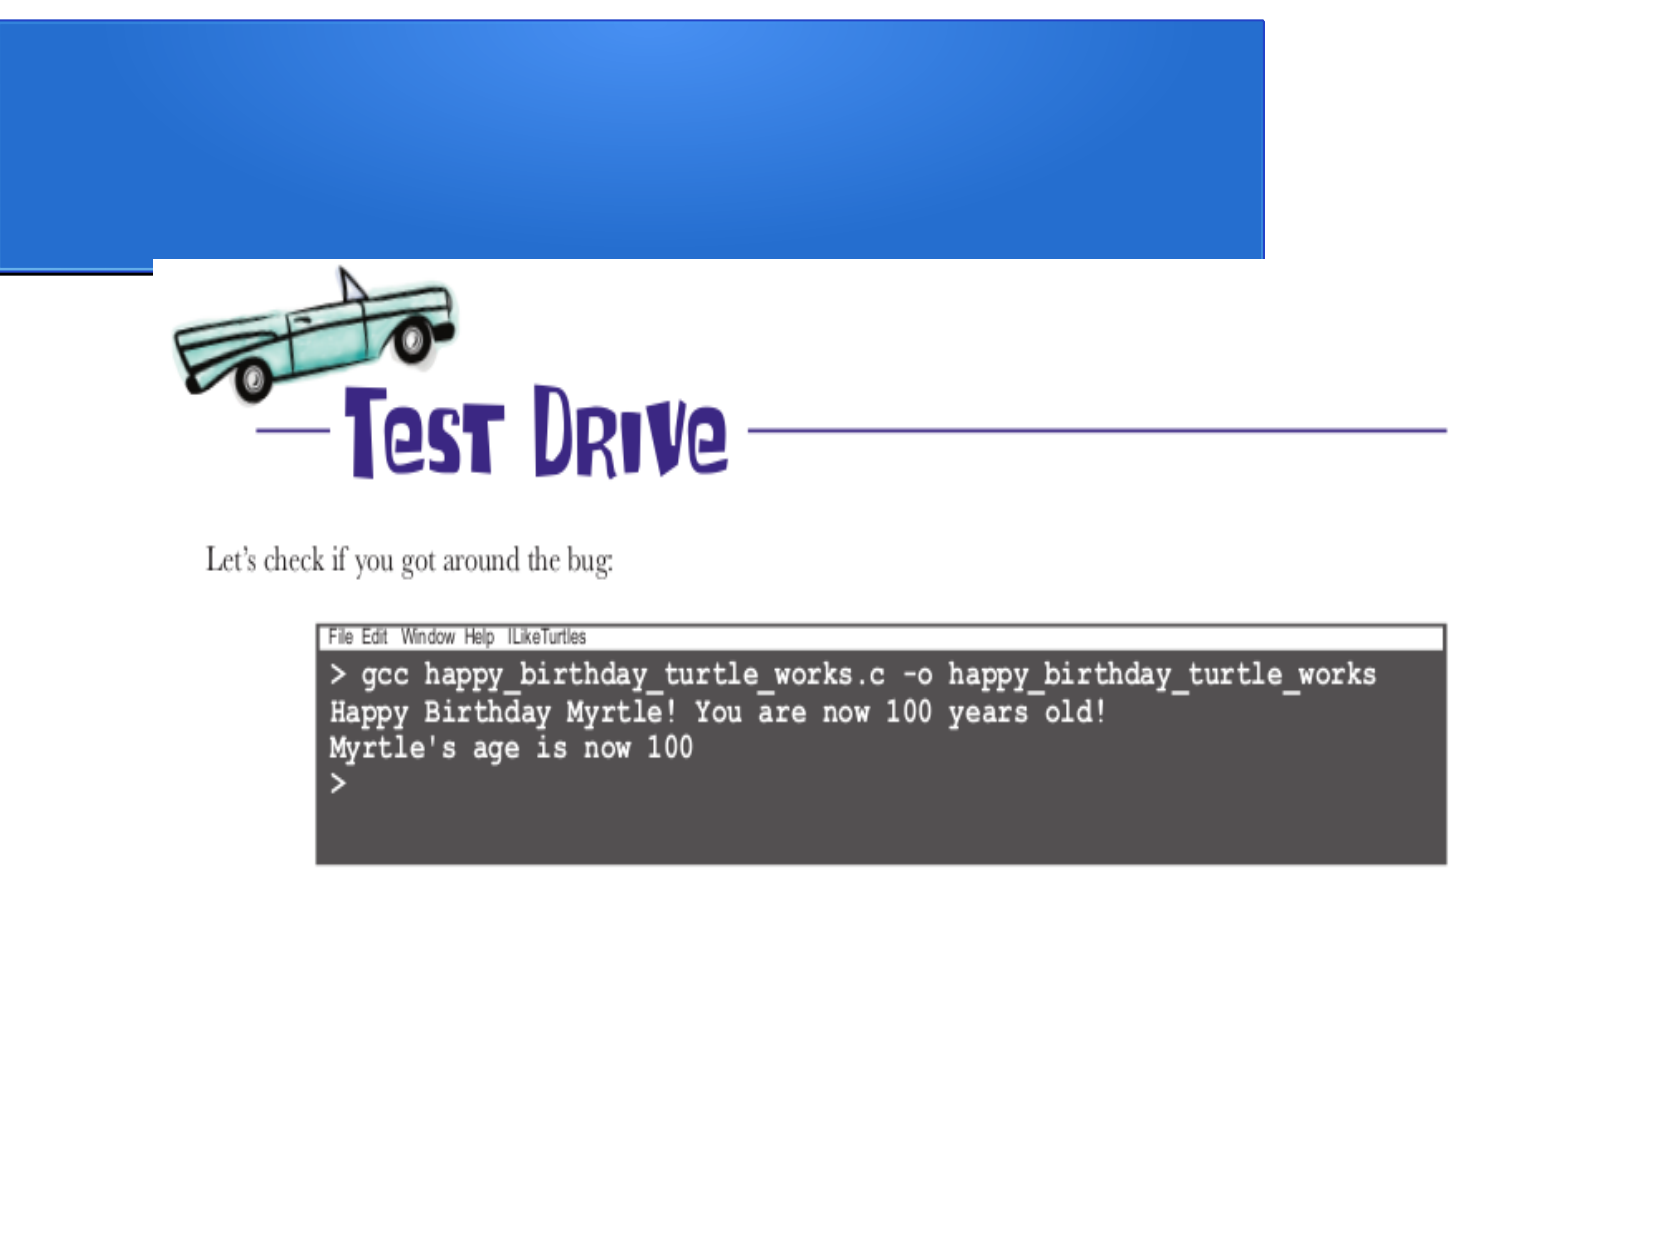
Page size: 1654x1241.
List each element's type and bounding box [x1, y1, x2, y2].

picture [153, 259, 1536, 875]
